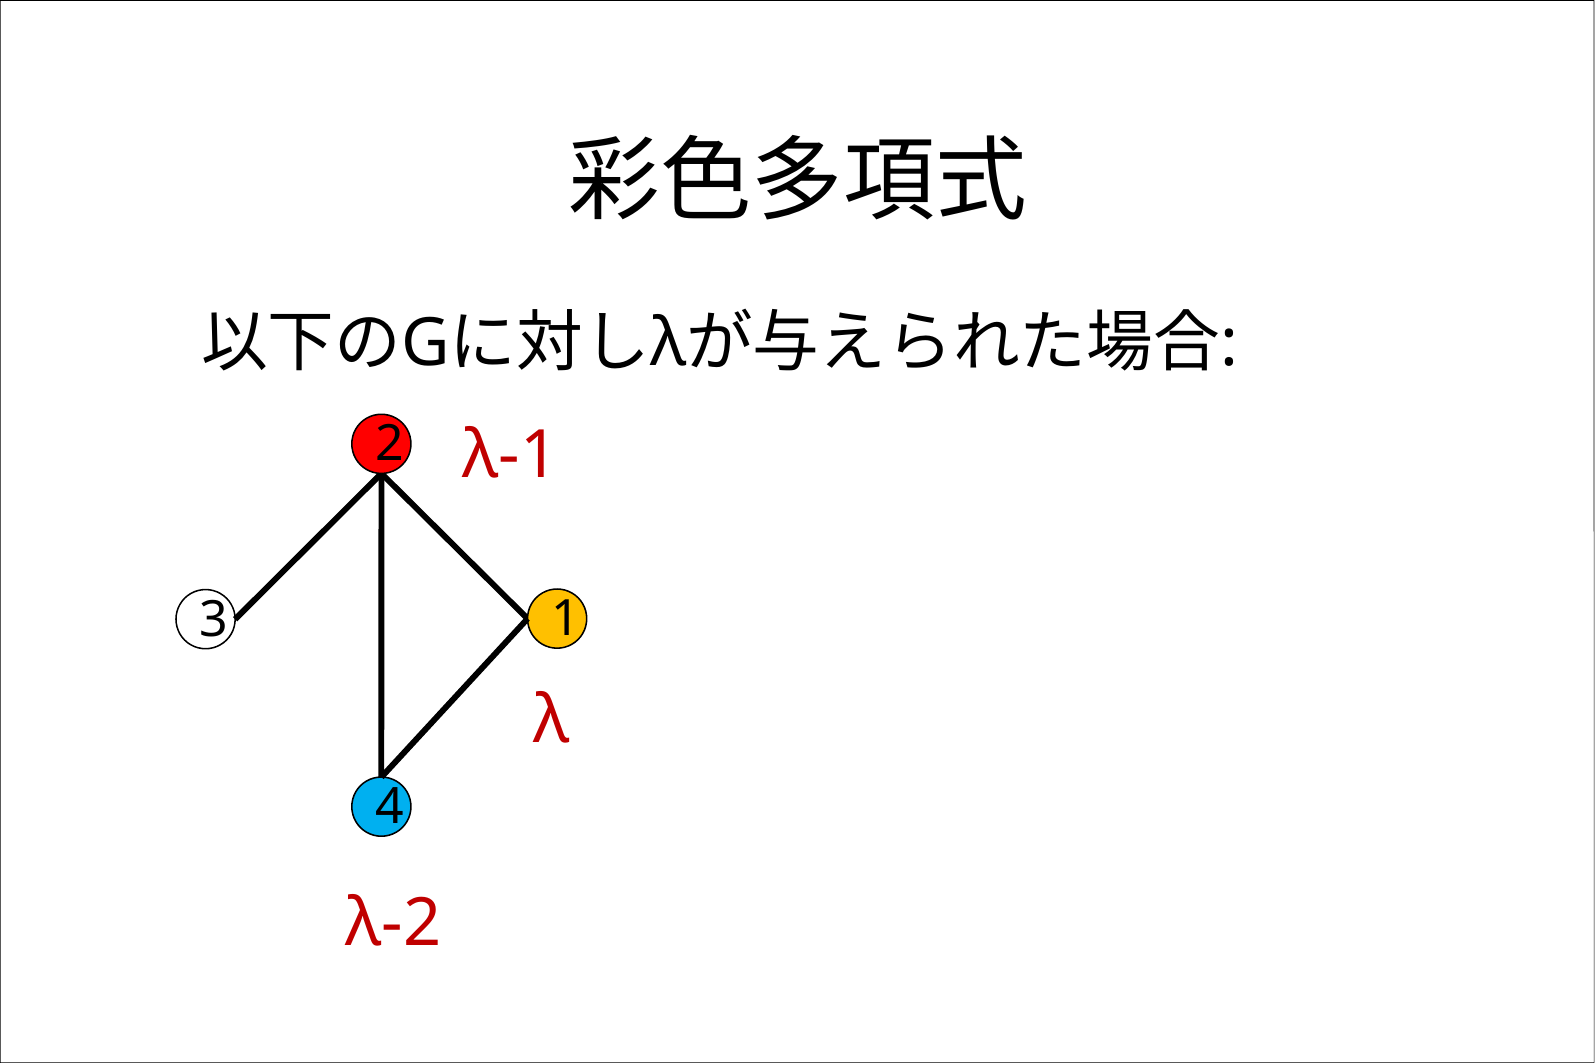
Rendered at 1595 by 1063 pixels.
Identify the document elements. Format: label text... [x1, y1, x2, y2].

text_box 2 [351, 414, 411, 474]
text_box 3 [175, 589, 236, 649]
text_box 彩色多項式 [117, 88, 1479, 266]
text_box λ [515, 683, 634, 802]
text_box 4 [351, 777, 411, 837]
text_box 1 [527, 589, 587, 649]
text_box 以下のGに対しλが与えられた場合: [117, 295, 1479, 965]
text_box λ-2 [328, 882, 563, 1001]
text_box λ-1 [445, 414, 680, 532]
